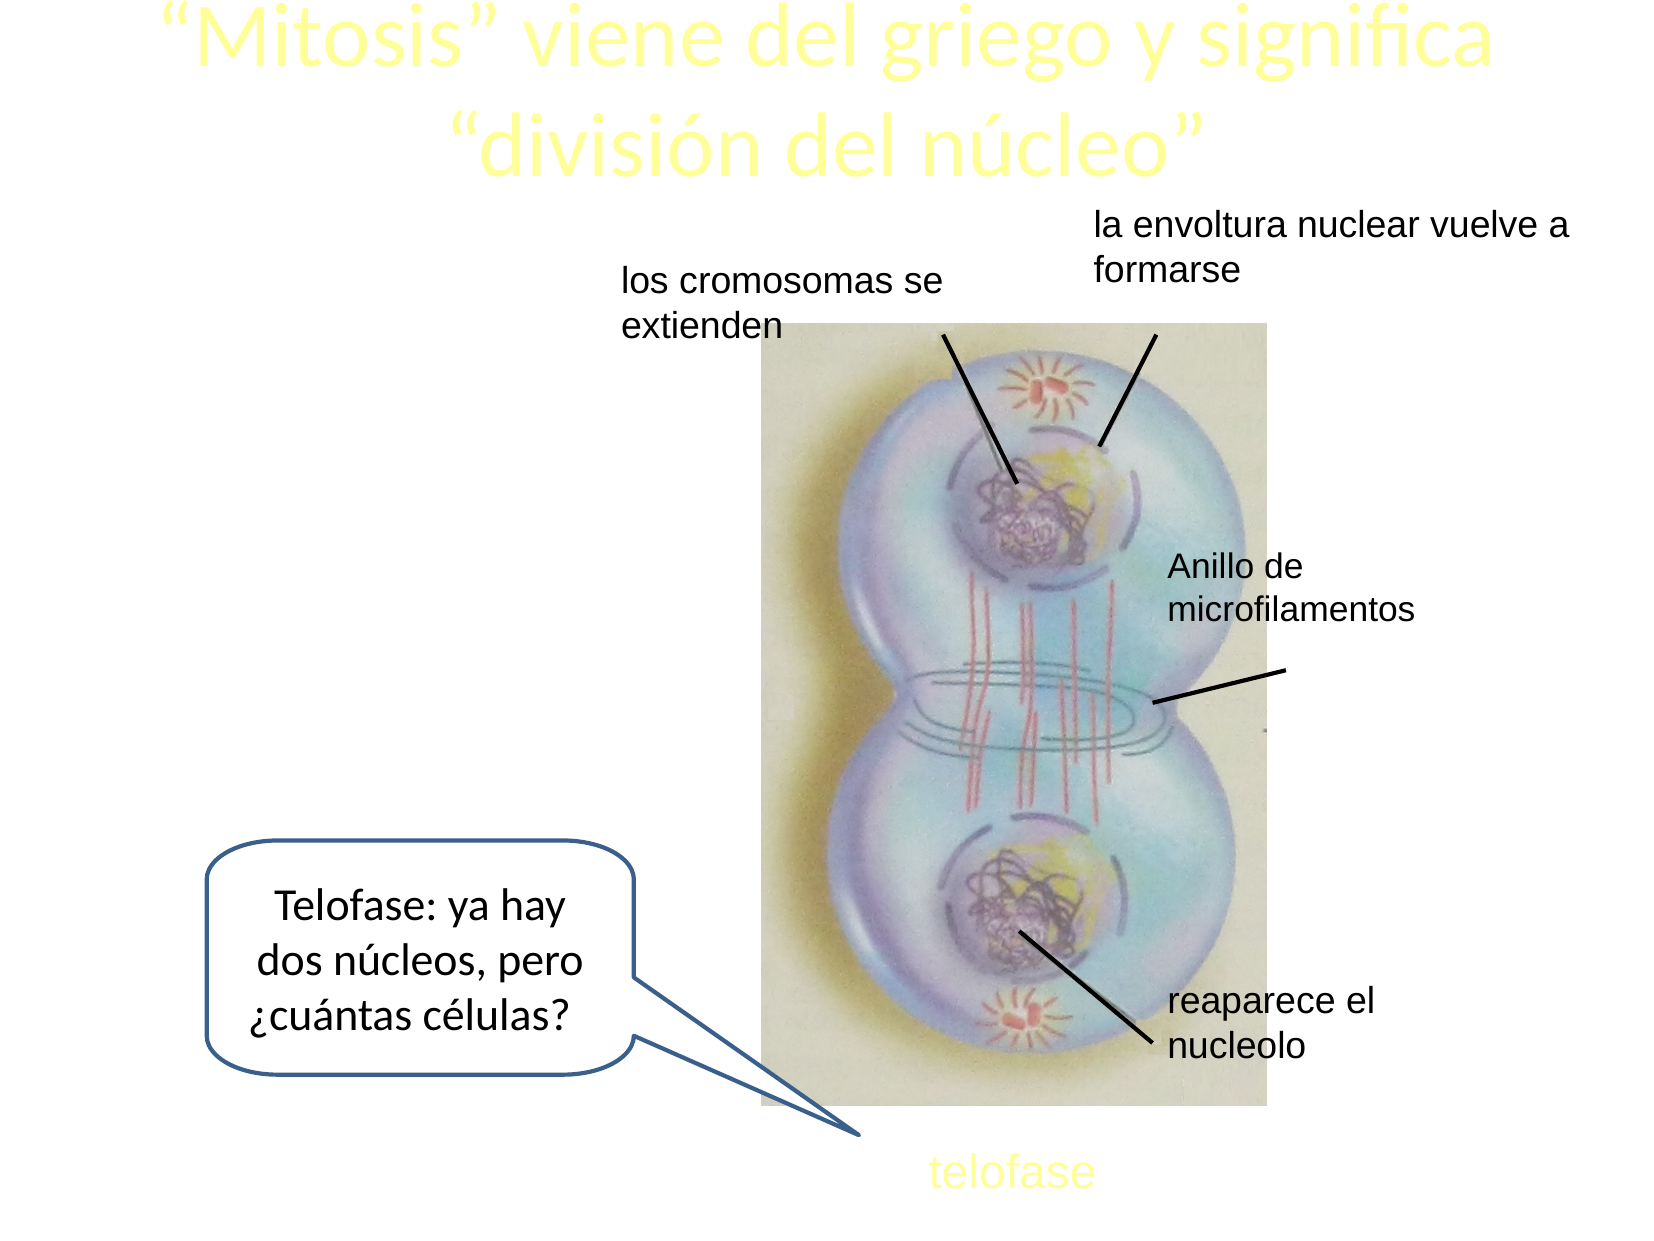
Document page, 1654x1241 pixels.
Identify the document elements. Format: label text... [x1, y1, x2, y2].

text_box telofase [913, 1075, 1112, 1206]
text_box Anillo de microfilamentos [1152, 535, 1572, 636]
title “Mitosis” viene del griego y significa “división del núcleo” [82, 0, 1571, 175]
picture [761, 1093, 790, 1106]
text_box reaparece el nucleolo [1152, 968, 1515, 1074]
picture [761, 323, 1267, 1106]
text_box los cromosomas se extienden [606, 248, 1074, 354]
text_box Telofase: ya hay dos núcleos, pero ¿cuántas células?? [206, 840, 860, 1136]
text_box la envoltura nuclear vuelve a formarse [1078, 192, 1613, 298]
